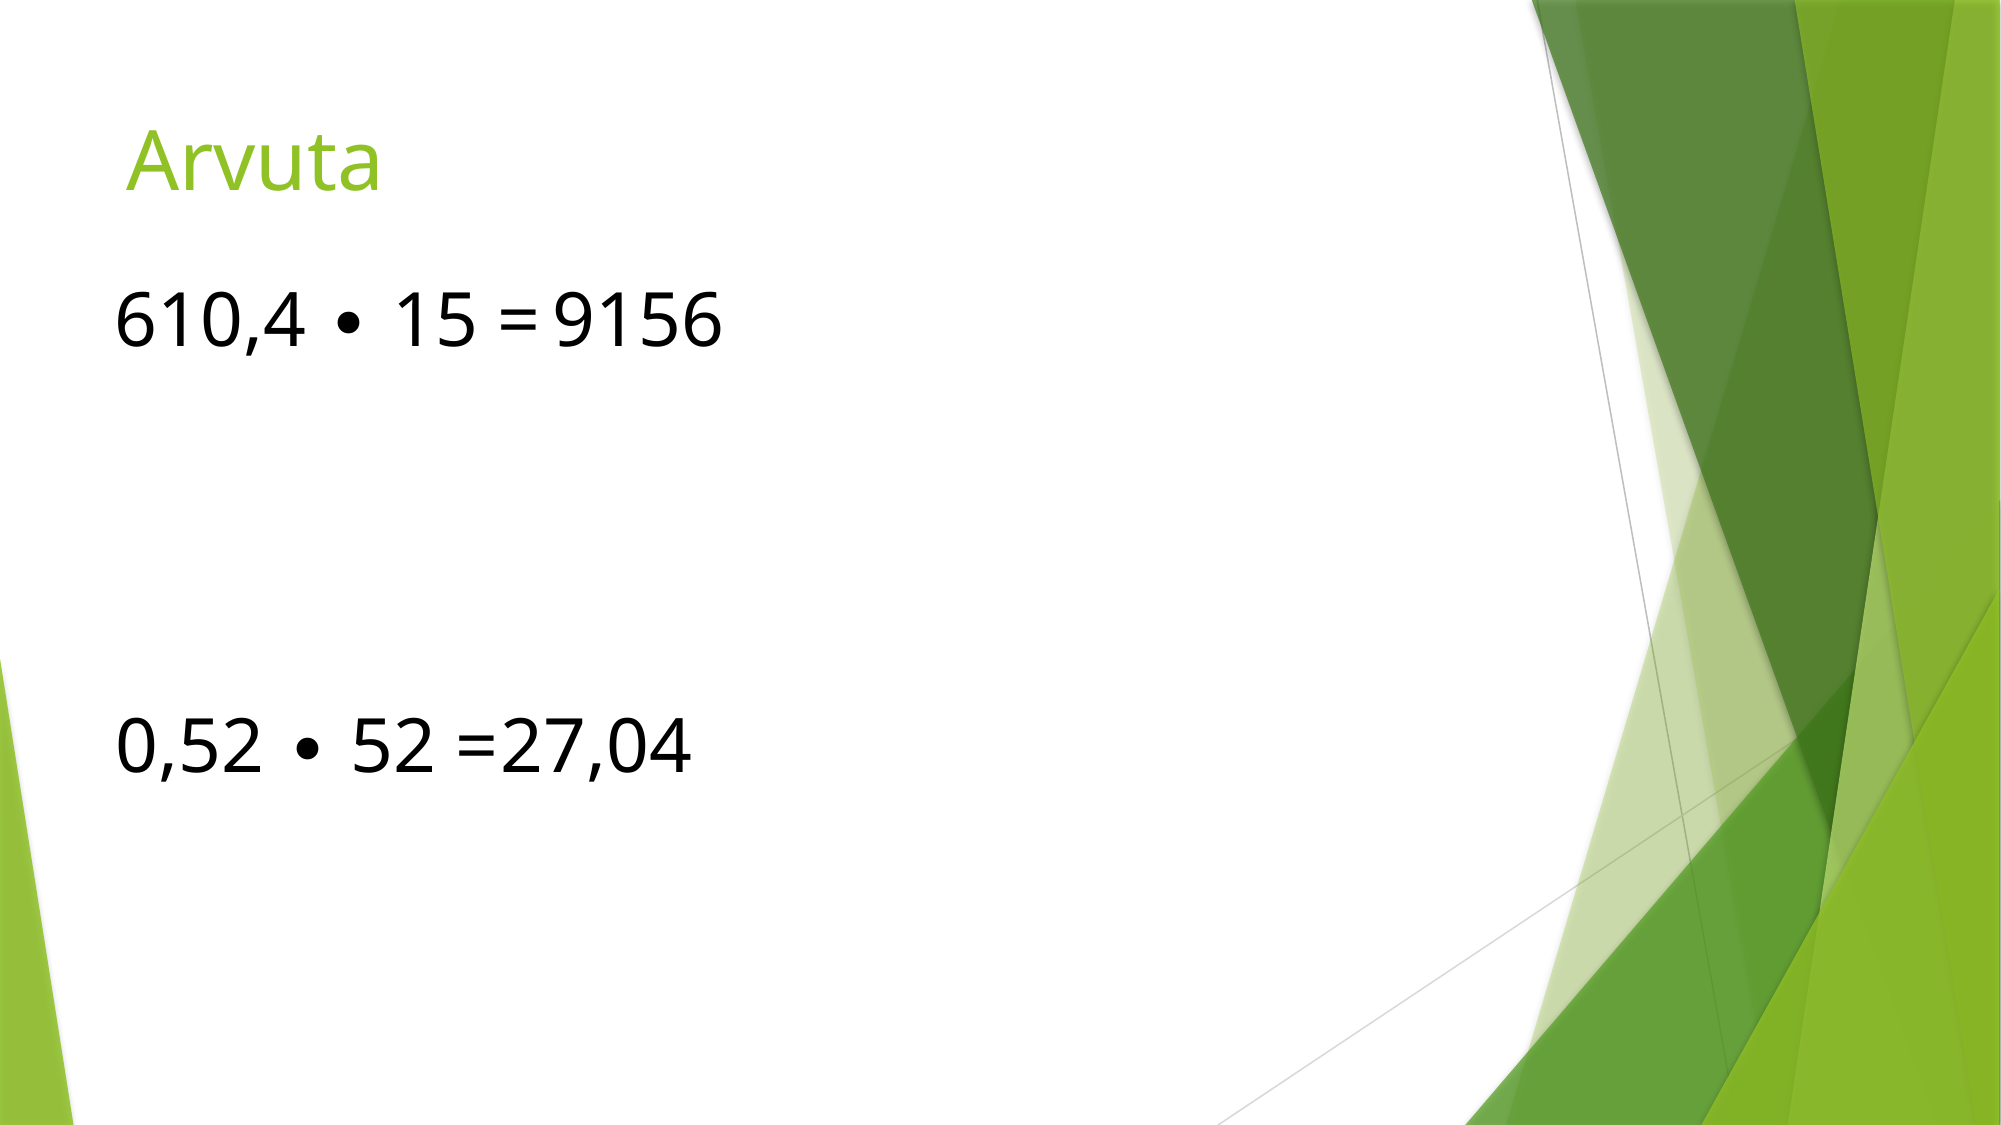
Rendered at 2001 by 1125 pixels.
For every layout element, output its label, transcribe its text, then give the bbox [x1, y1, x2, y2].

text_box 27,04 [485, 690, 708, 796]
text_box 610,4 ∙ 15 = [99, 263, 537, 369]
text_box 0,52 ∙ 52 = [100, 690, 485, 796]
title Arvuta [111, 99, 1522, 317]
text_box 9156 [537, 263, 739, 369]
